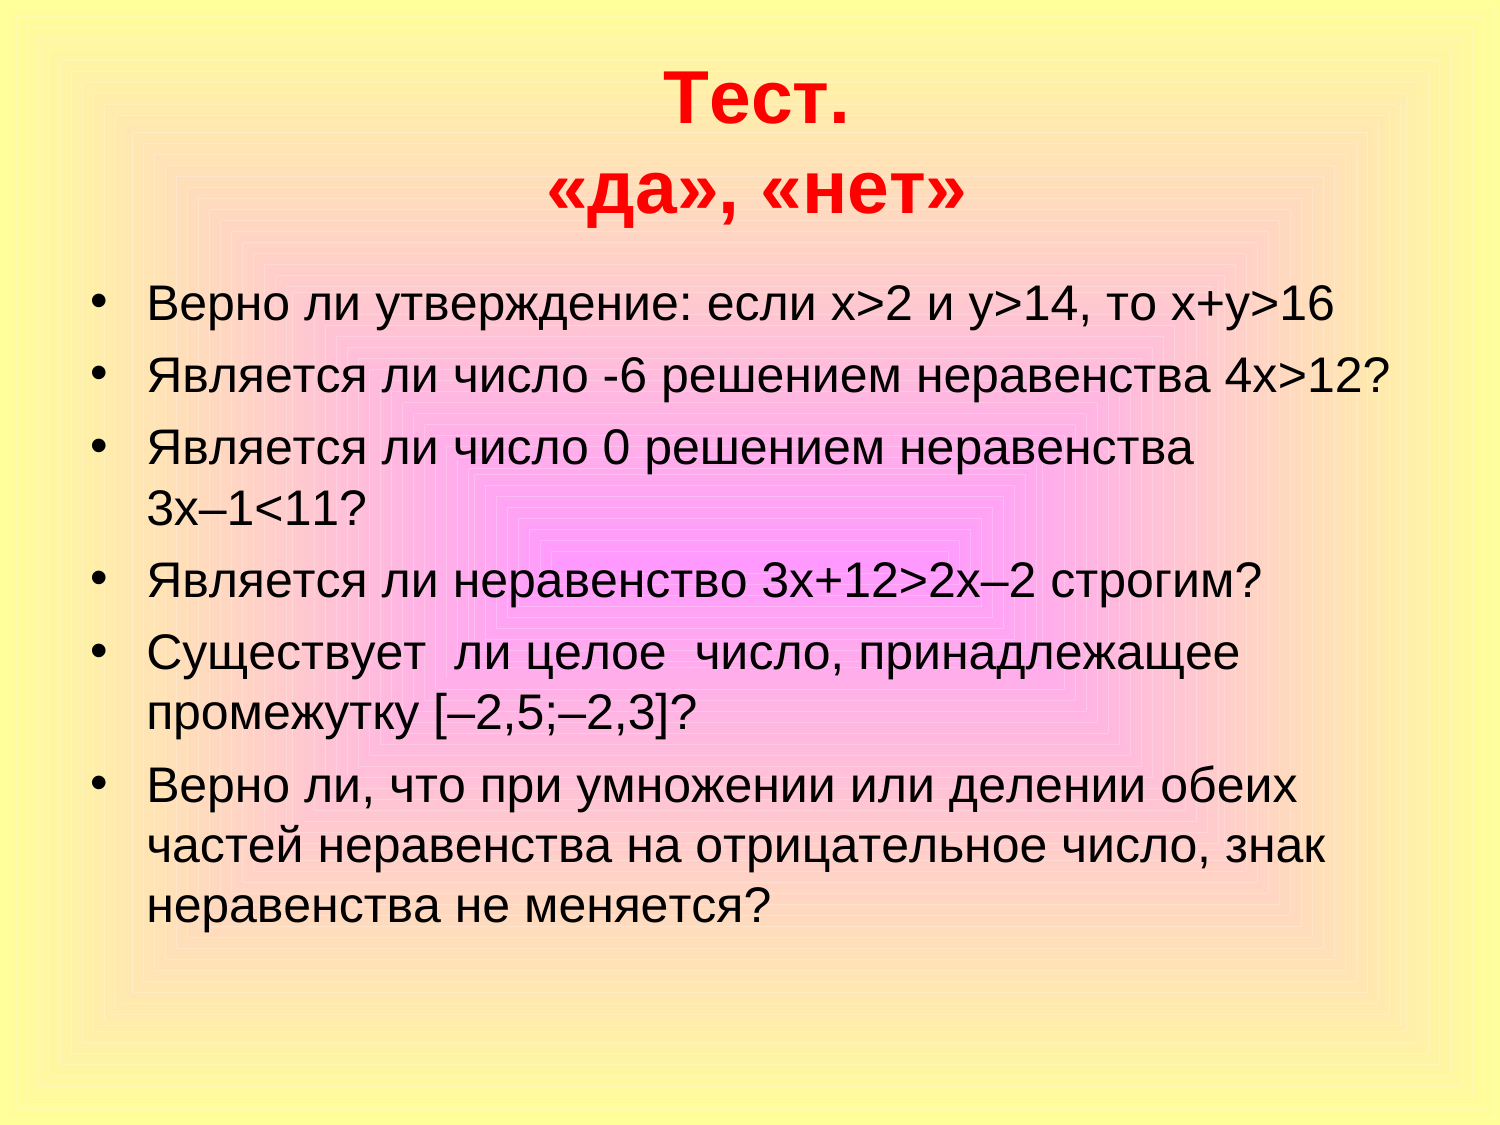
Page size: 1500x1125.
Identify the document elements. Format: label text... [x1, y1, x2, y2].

title Тест. «да», «нет» [82, 41, 1433, 237]
list Верно ли утверждение: если х>2 и y>14, то х+y>16 Является ли число -6 решением неравенства 4х>12? Является ли число 0 решением неравенства 3х–1<11? Является ли неравенство 3х+12>2х–2 строгим? Существует ли целое число, принадлежащее промежутку [–2,5;–2,3]? Верно ли, что при умножении или делении обеих частей неравенства на отрицательное число, знак неравенства не меняется? [75, 262, 1426, 1013]
